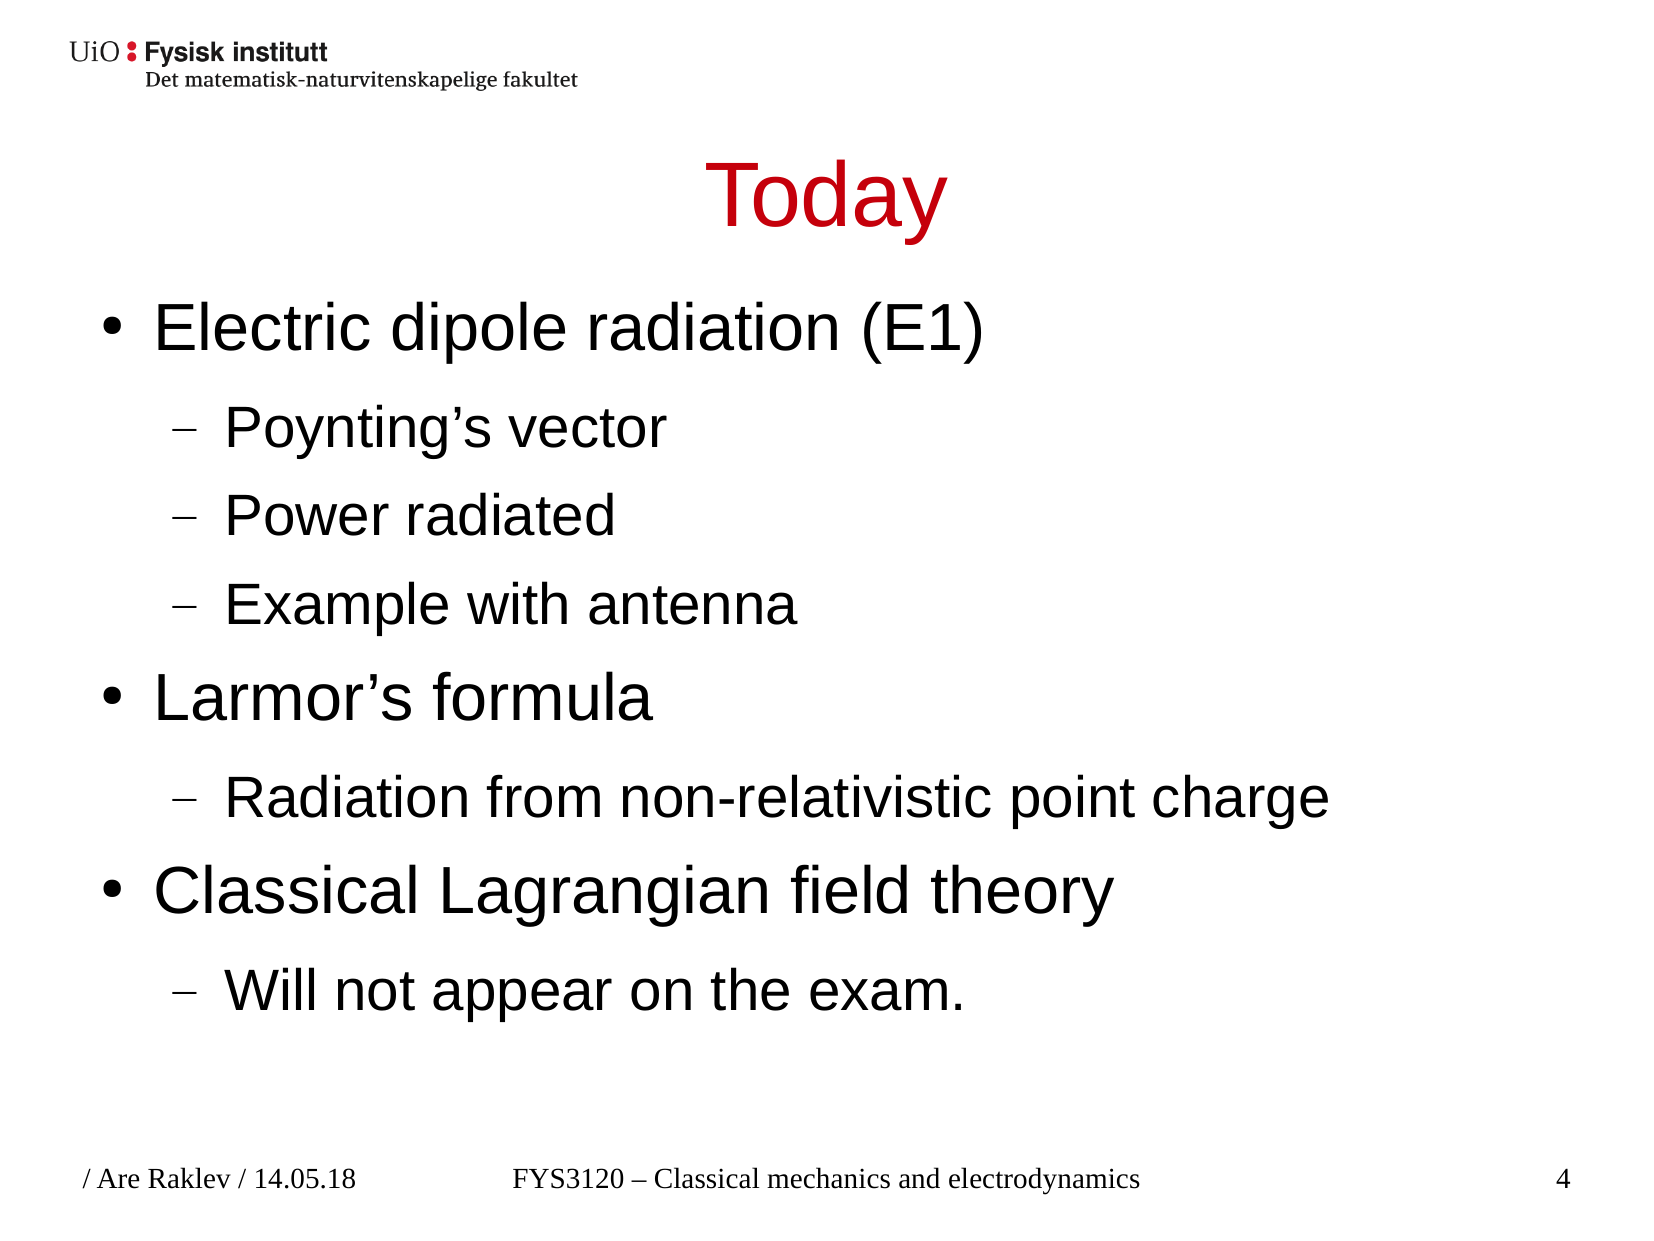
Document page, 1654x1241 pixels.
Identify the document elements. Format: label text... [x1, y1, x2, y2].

picture [68, 37, 581, 93]
title Today [82, 90, 1571, 290]
list Electric dipole radiation (E1) Poynting’s vector Power radiated Example with antenna Larmor’s formula Radiation from non-relativistic point charge Classical Lagrangian field theory Will not appear on the exam. [82, 290, 1571, 1146]
